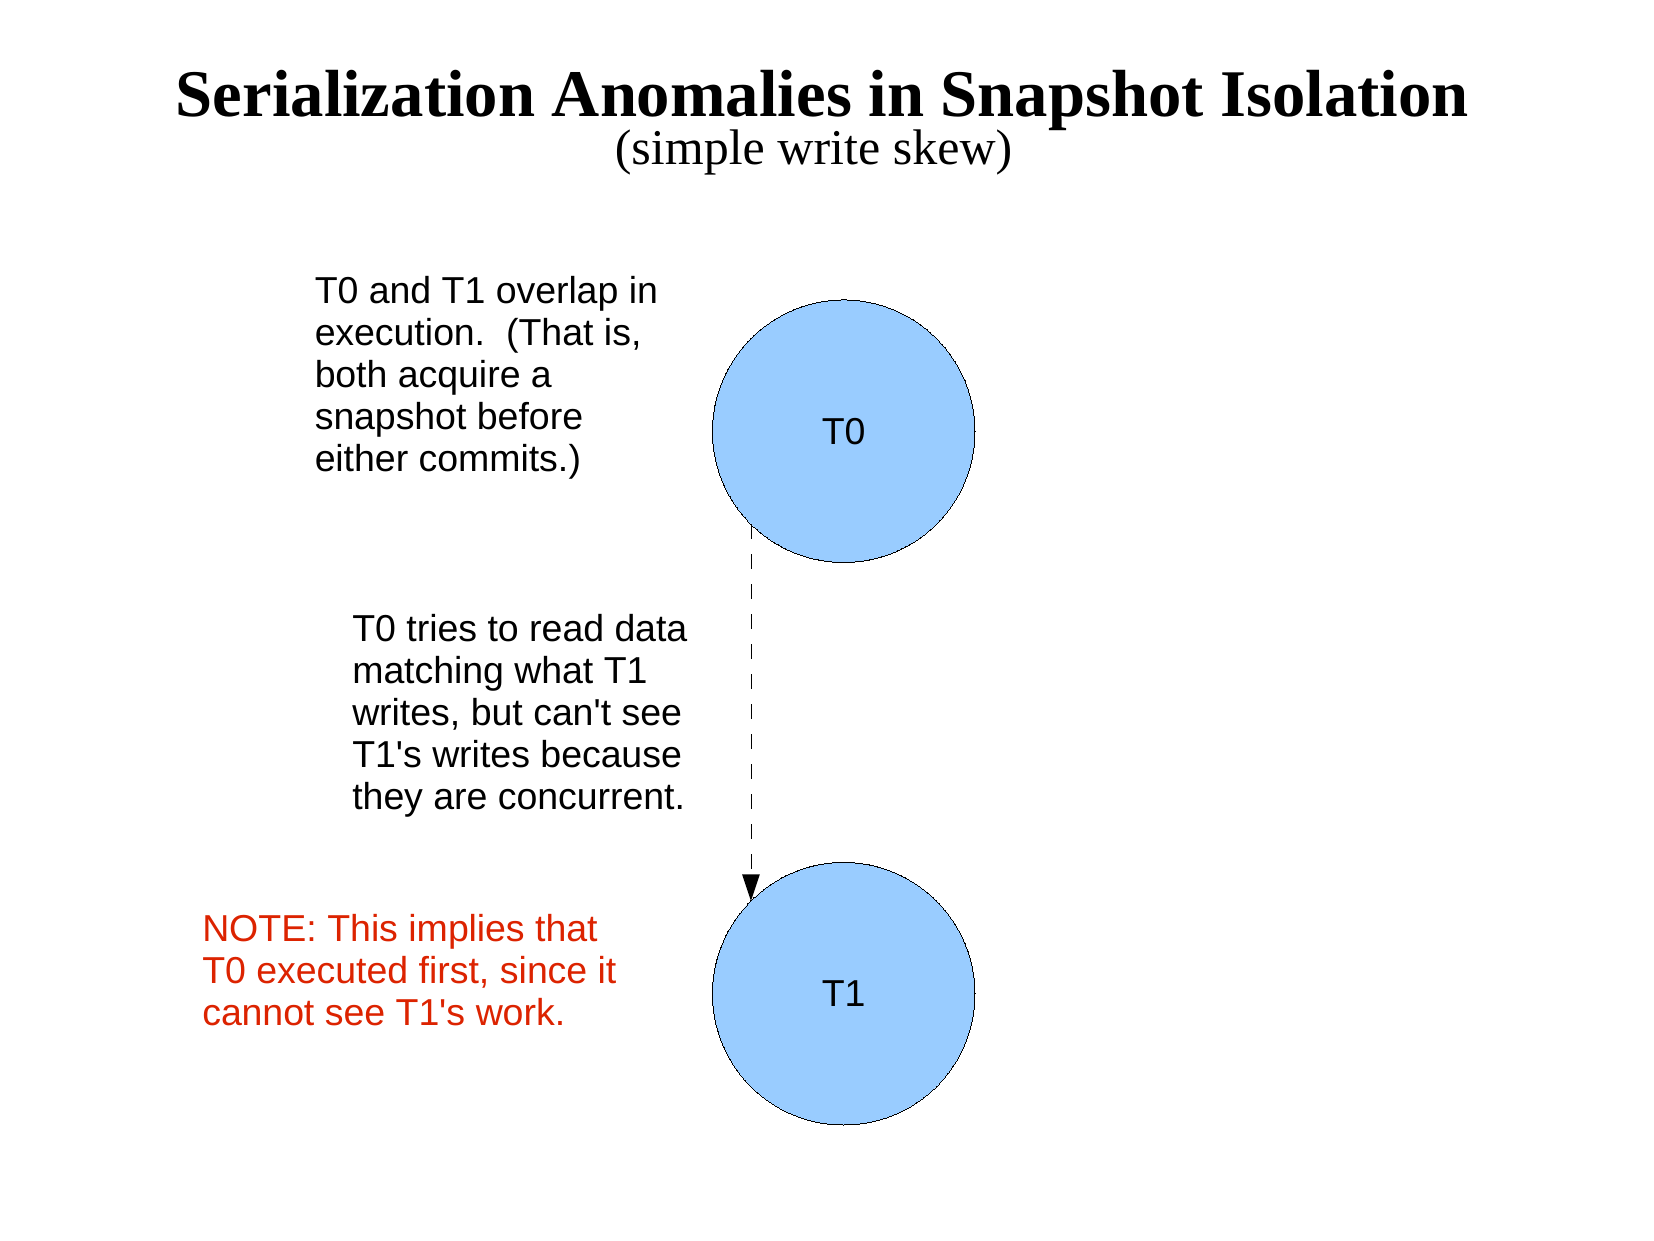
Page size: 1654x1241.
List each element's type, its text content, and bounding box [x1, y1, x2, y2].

text_box T0 tries to read data matching what T1 writes, but can't see T1's writes because they are concurrent. [337, 600, 713, 833]
text_box T0 and T1 overlap in execution. (That is, both acquire a snapshot before either commits.) [300, 262, 676, 488]
text_box NOTE: This implies that T0 executed first, since it cannot see T1's work. [187, 900, 638, 1041]
text_box T0 [712, 299, 976, 563]
text_box T1 [712, 862, 976, 1126]
title Serialization Anomalies in Snapshot Isolation [112, 37, 1535, 151]
text_box (simple write skew) [600, 112, 1088, 188]
